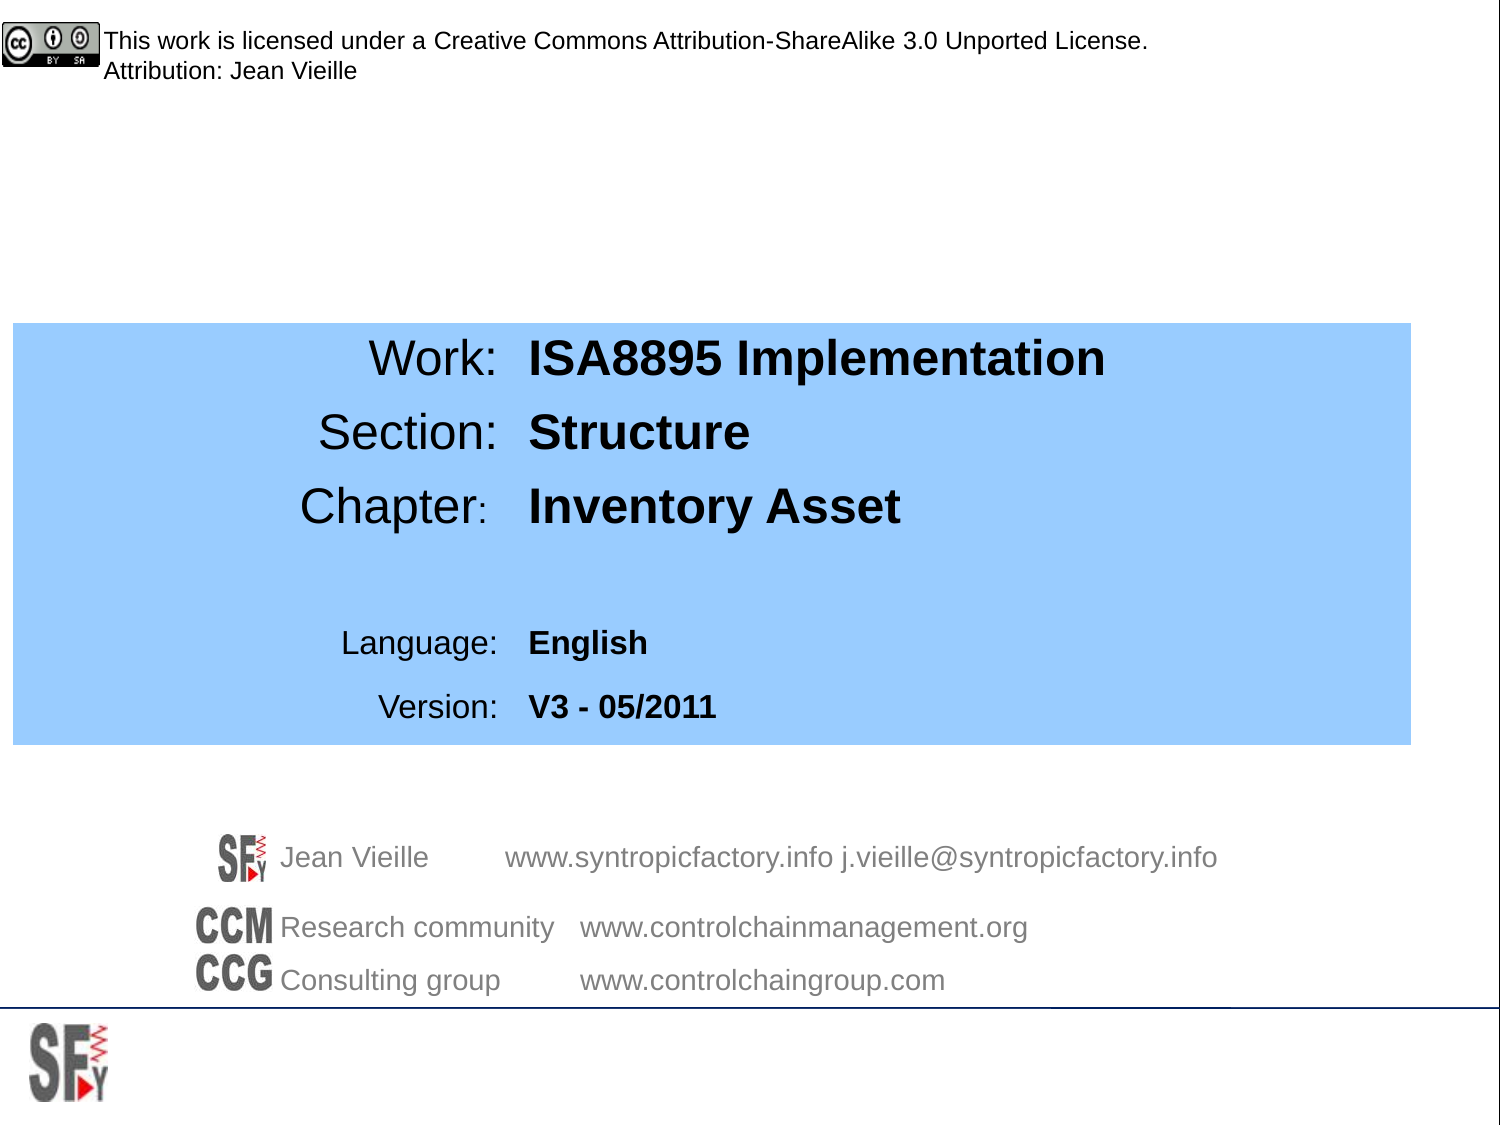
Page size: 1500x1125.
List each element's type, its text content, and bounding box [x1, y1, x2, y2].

table_cell [513, 544, 1411, 617]
table_cell Language: [13, 617, 513, 681]
table_cell Version: [13, 681, 513, 745]
table_cell English [513, 617, 1411, 681]
table_cell Chapter: [13, 470, 513, 544]
picture [29, 1023, 108, 1102]
table_cell [13, 544, 513, 617]
table_cell Section: [13, 397, 513, 470]
picture [194, 905, 273, 944]
table_header Work: [13, 323, 513, 397]
table_cell Structure [513, 397, 1411, 470]
picture [194, 952, 273, 992]
picture [2, 22, 100, 67]
table_cell V3 - 05/2011 [513, 681, 1411, 745]
table_header ISA8895 Implementation [513, 323, 1411, 397]
table_cell Inventory Asset [513, 470, 1411, 544]
picture [218, 834, 266, 882]
